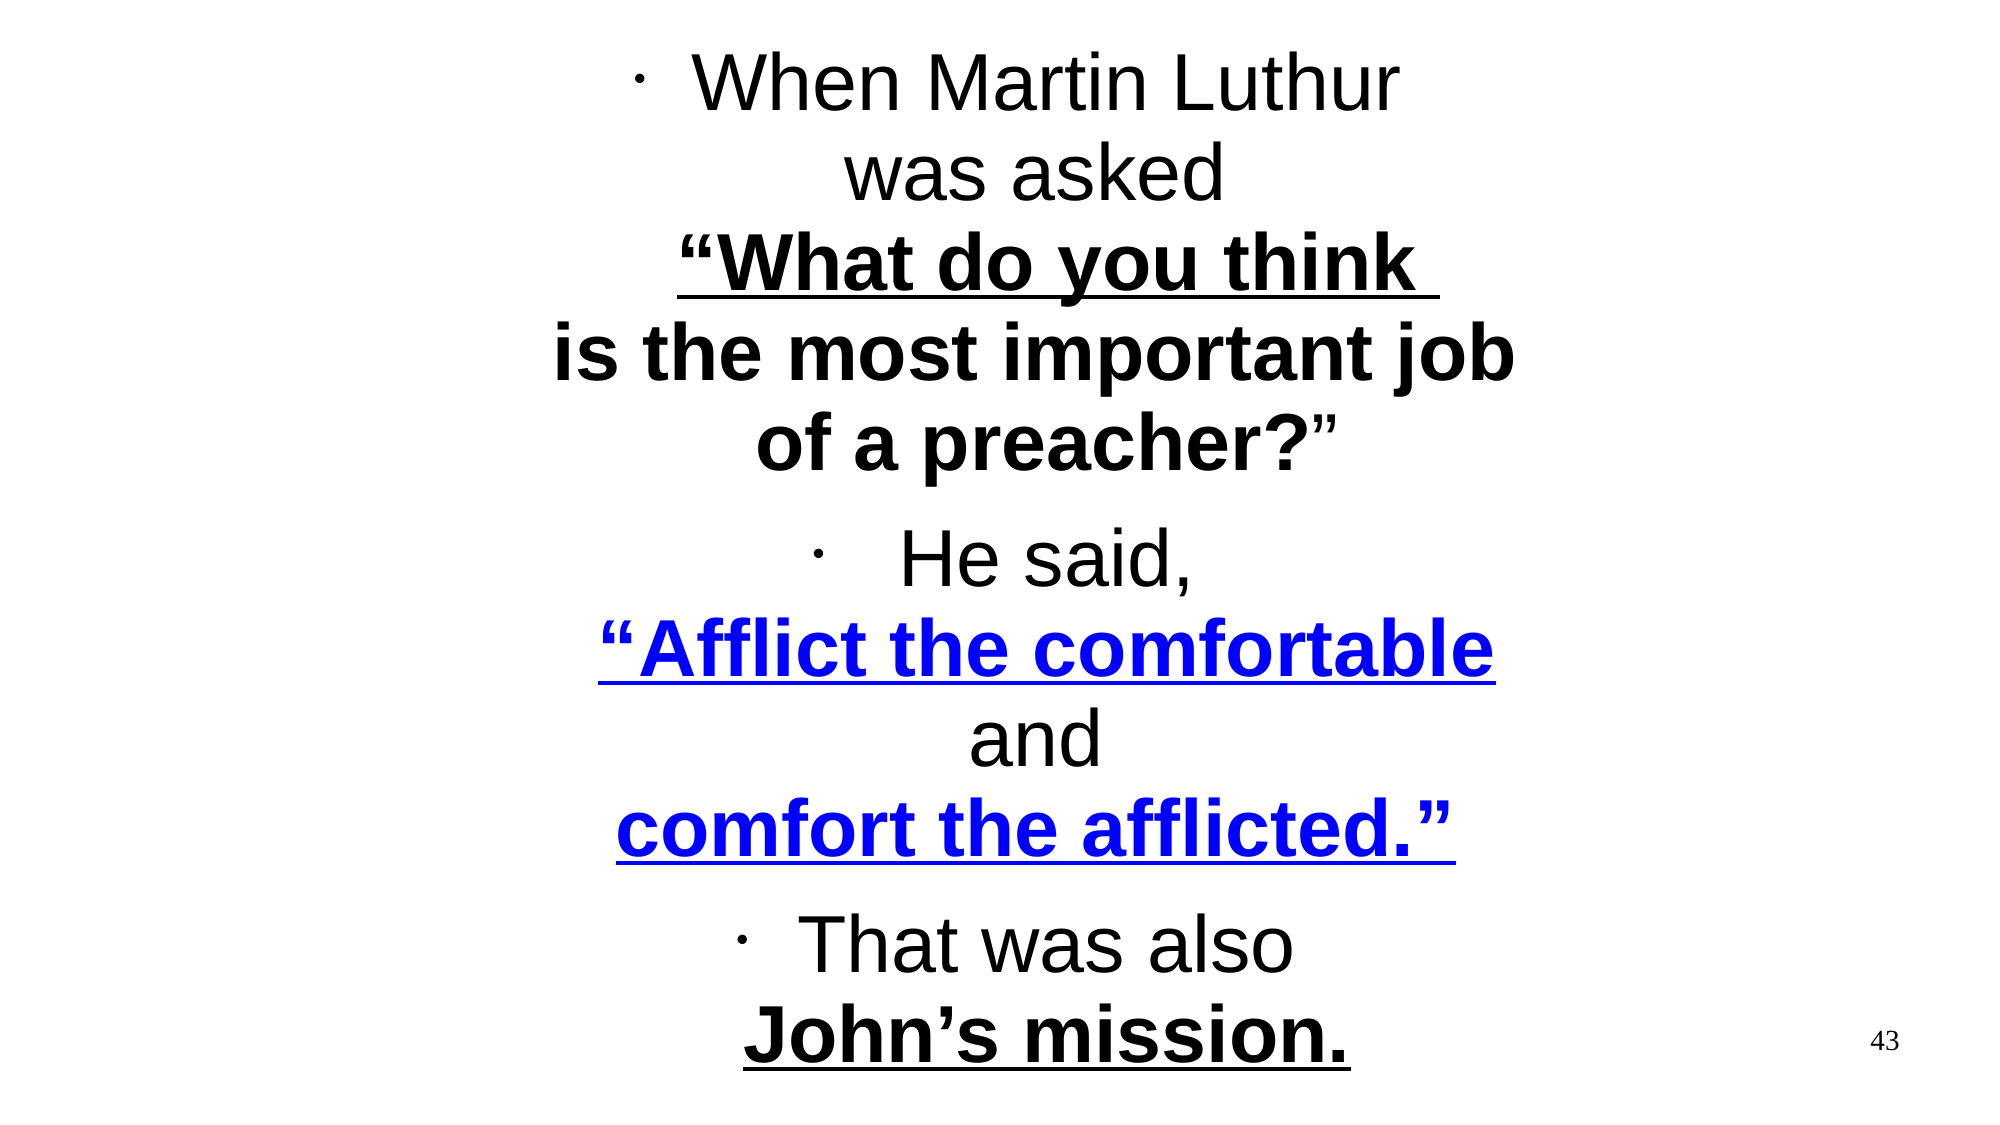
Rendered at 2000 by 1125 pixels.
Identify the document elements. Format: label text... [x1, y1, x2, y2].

list When Martin Luthur was asked “What do you think is the most important job of a preacher?” He said, “Afflict the comfortable and comfort the afflicted.” That was also John’s mission. [37, 37, 1988, 1088]
